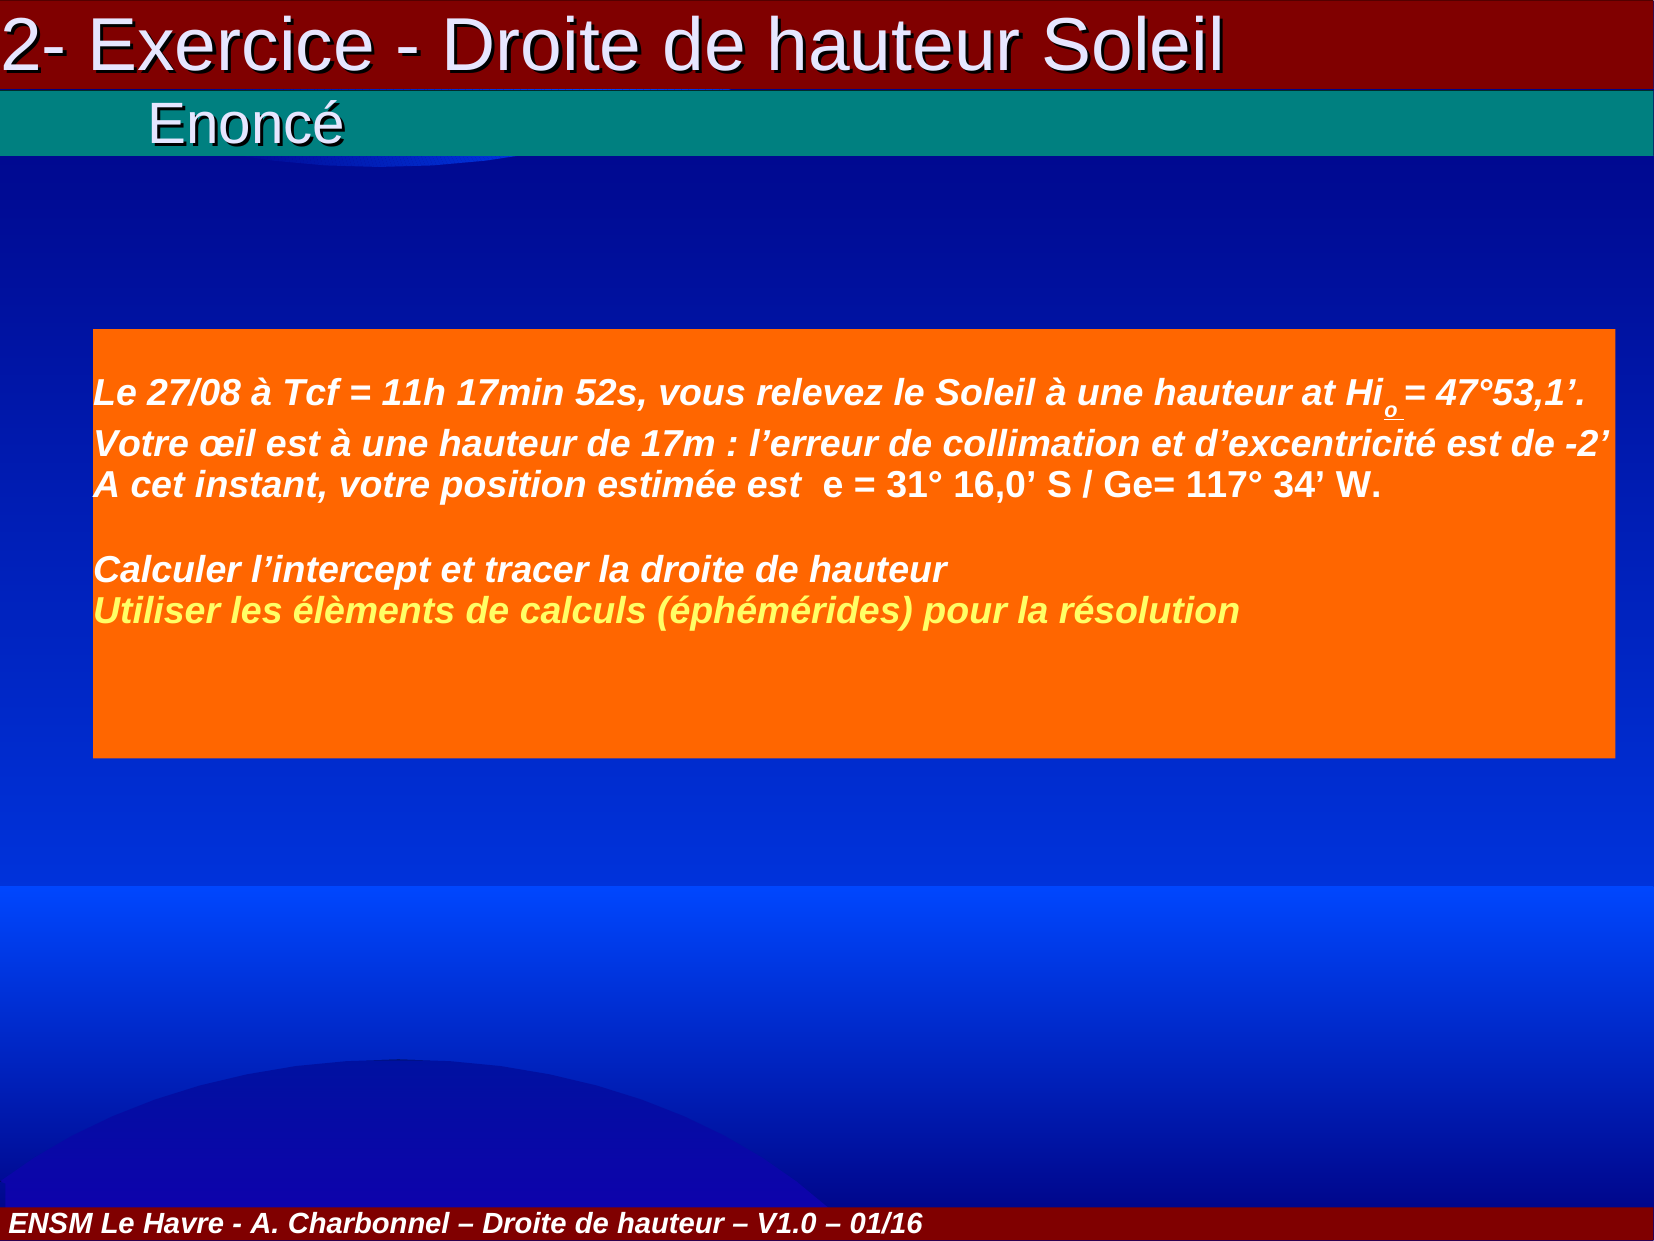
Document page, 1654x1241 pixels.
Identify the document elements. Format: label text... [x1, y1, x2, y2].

text_box Le 27/08 à Tcf = 11h 17min 52s, vous relevez le Soleil à une hauteur at Hio = 47°53,1’. Votre œil est à une hauteur de 17m : l’erreur de collimation et d’excentricité est de -2’ A cet instant, votre position estimée est e = 31° 16,0’ S / Ge= 117° 34’ W. Calculer l’intercept et tracer la droite de hauteur Utiliser les élèments de calculs (éphémérides) pour la résolution [93, 329, 1616, 759]
title Enoncé [0, 90, 1654, 156]
text_box ENSM Le Havre - A. Charbonnel – Droite de hauteur – V1.0 – 01/16 [0, 1207, 1654, 1241]
title 2- Exercice - Droite de hauteur Soleil [0, 0, 1654, 89]
